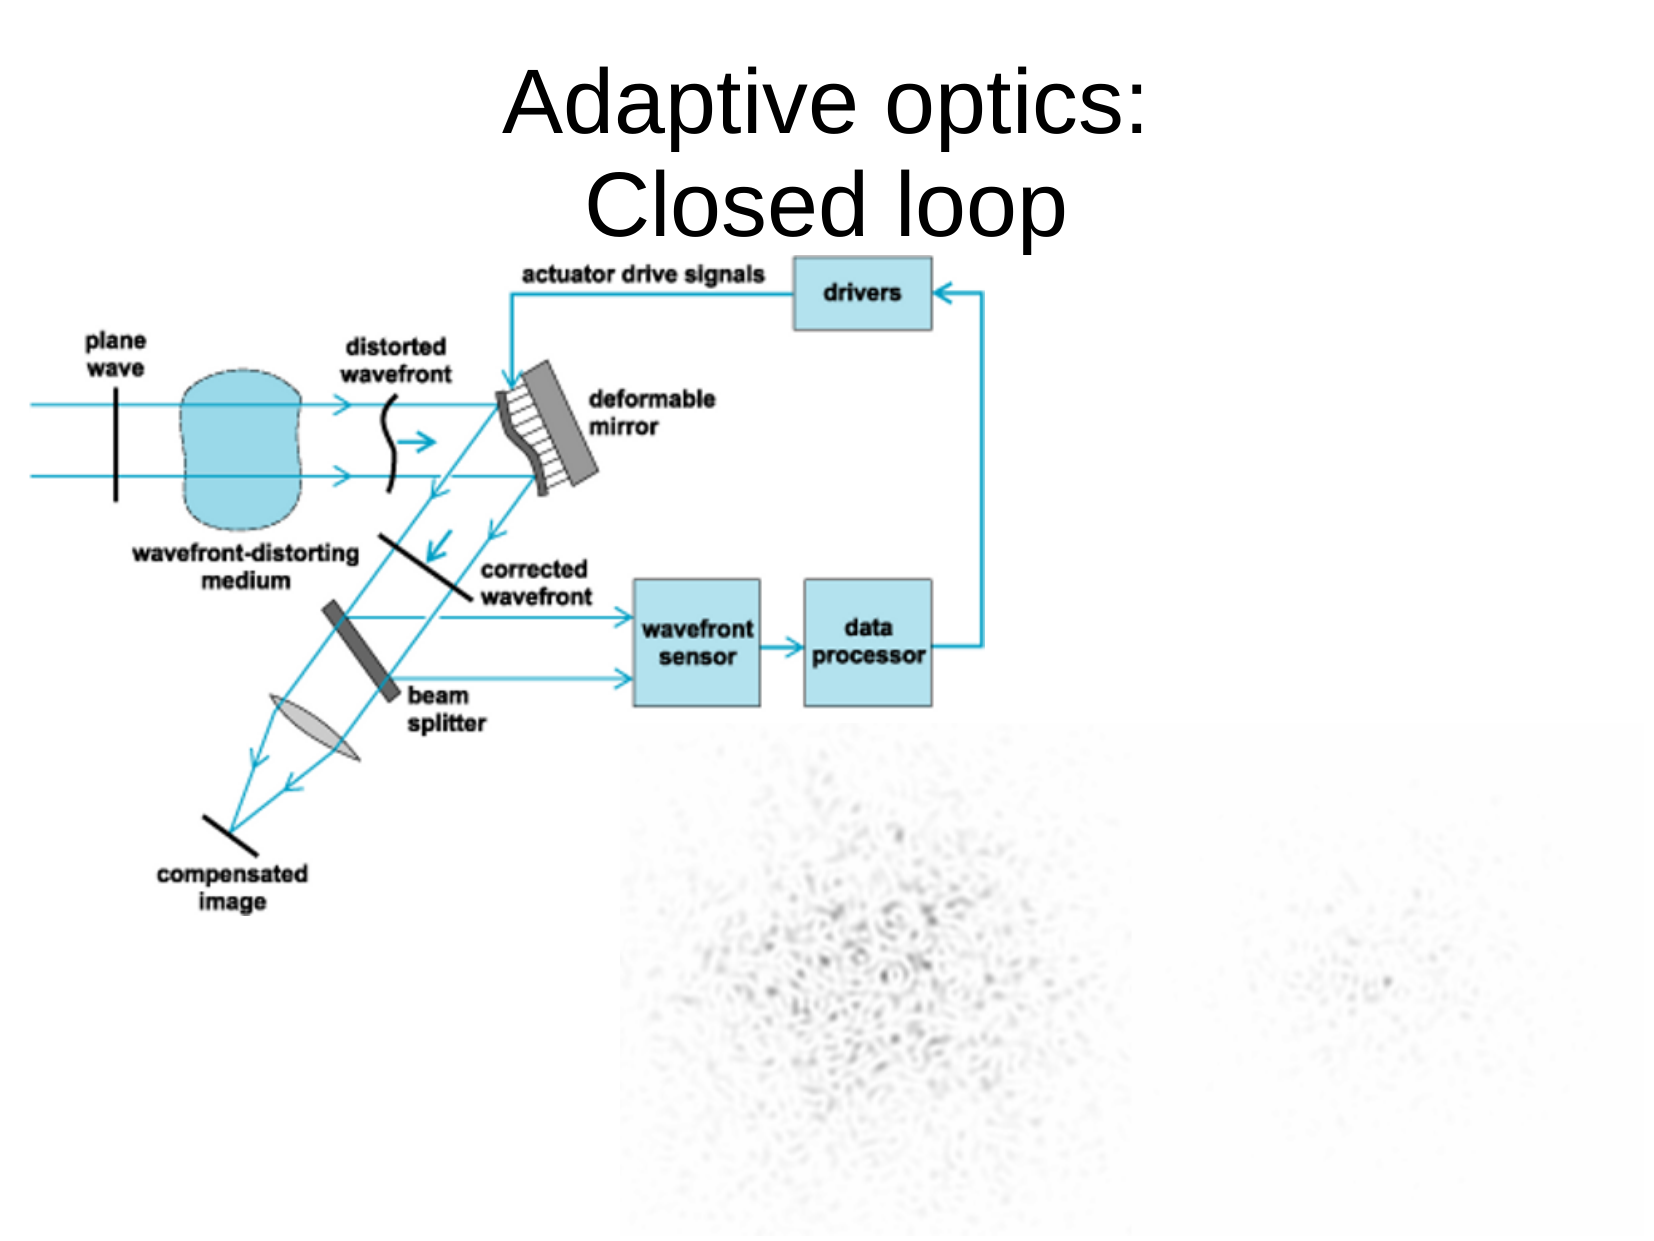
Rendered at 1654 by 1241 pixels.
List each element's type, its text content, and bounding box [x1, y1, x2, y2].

title Adaptive optics: Closed loop [82, 49, 1571, 257]
picture [29, 255, 1644, 1236]
